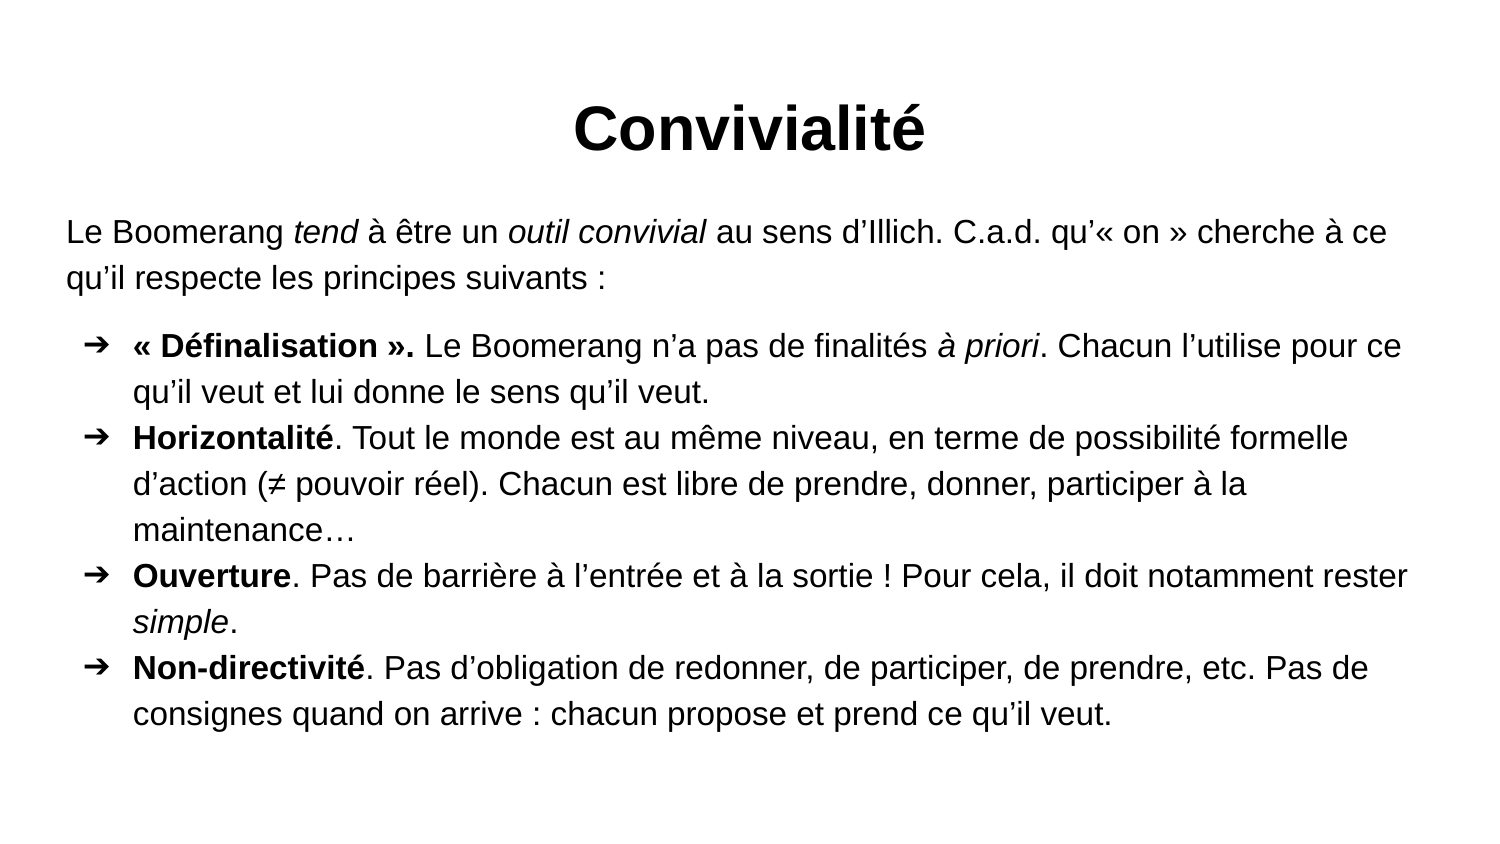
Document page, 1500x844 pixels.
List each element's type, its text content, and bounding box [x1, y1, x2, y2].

list Le Boomerang tend à être un outil convivial au sens d’Illich. C.a.d. qu’« on » cherche à ce qu’il respecte les principes suivants : « Définalisation ». Le Boomerang n’a pas de finalités à priori. Chacun l’utilise pour ce qu’il veut et lui donne le sens qu’il veut. Horizontalité. Tout le monde est au même niveau, en terme de possibilité formelle d’action (≠ pouvoir réel). Chacun est libre de prendre, donner, participer à la maintenance… Ouverture. Pas de barrière à l’entrée et à la sortie ! Pour cela, il doit notamment rester simple. Non-directivité. Pas d’obligation de redonner, de participer, de prendre, etc. Pas de consignes quand on arrive : chacun propose et prend ce qu’il veut. [51, 189, 1449, 750]
title Convivialité [51, 72, 1449, 167]
